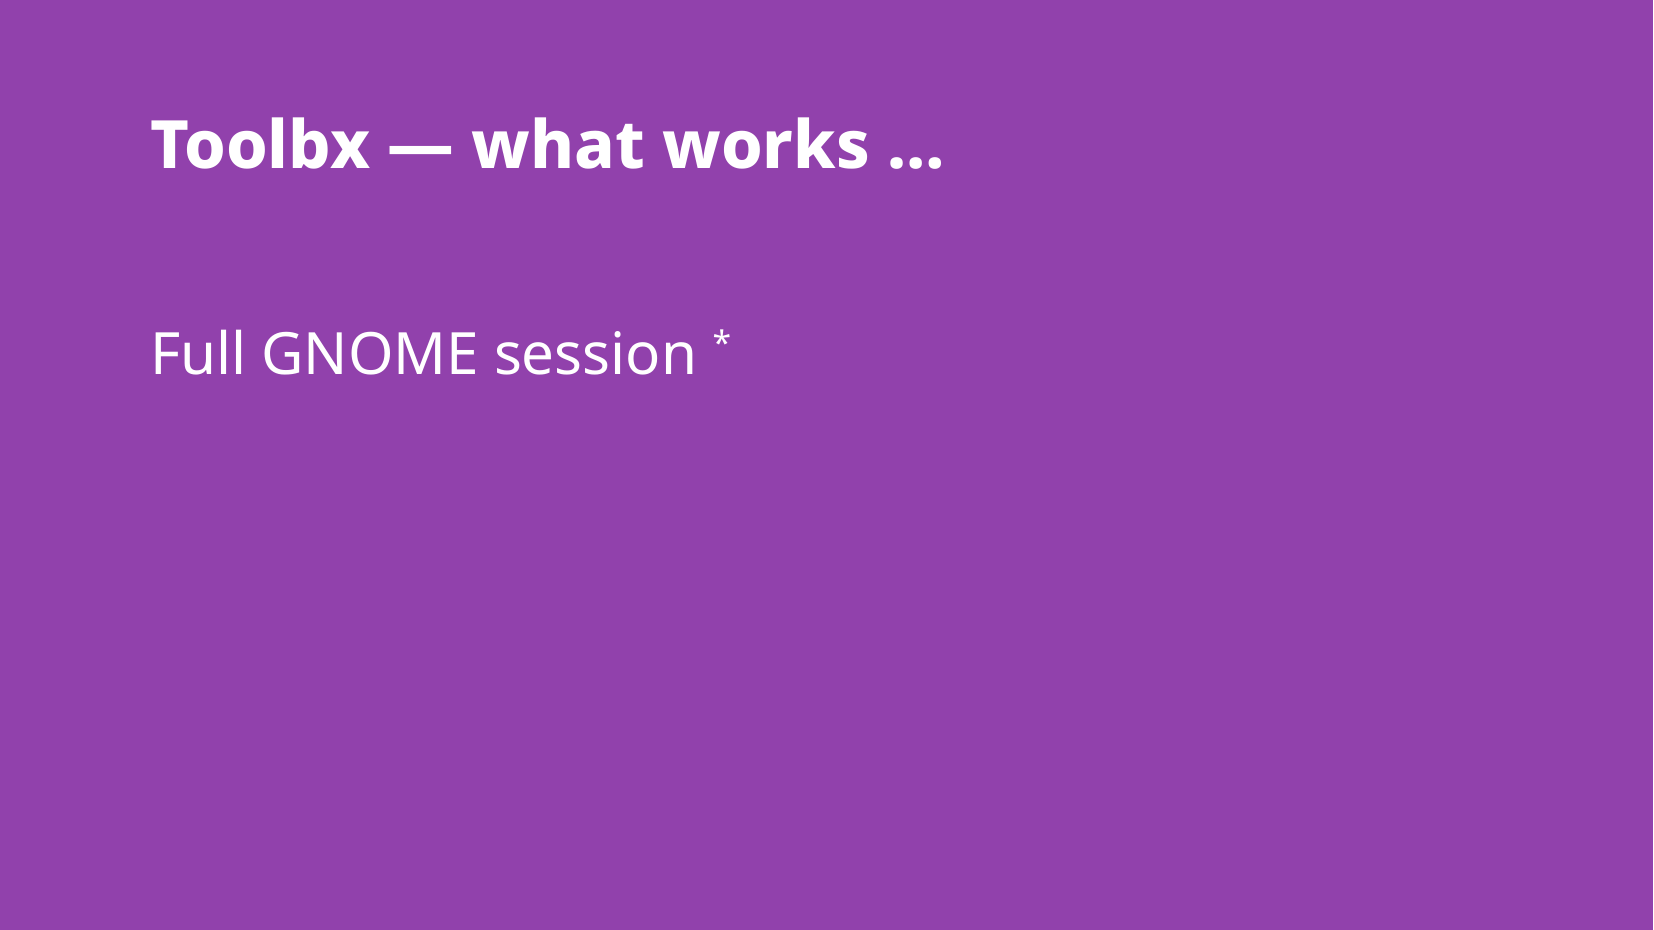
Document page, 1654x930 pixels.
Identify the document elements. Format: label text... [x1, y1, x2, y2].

title Toolbx — what works … [150, 107, 1501, 188]
subtitle Full GNOME session * [150, 272, 1501, 812]
